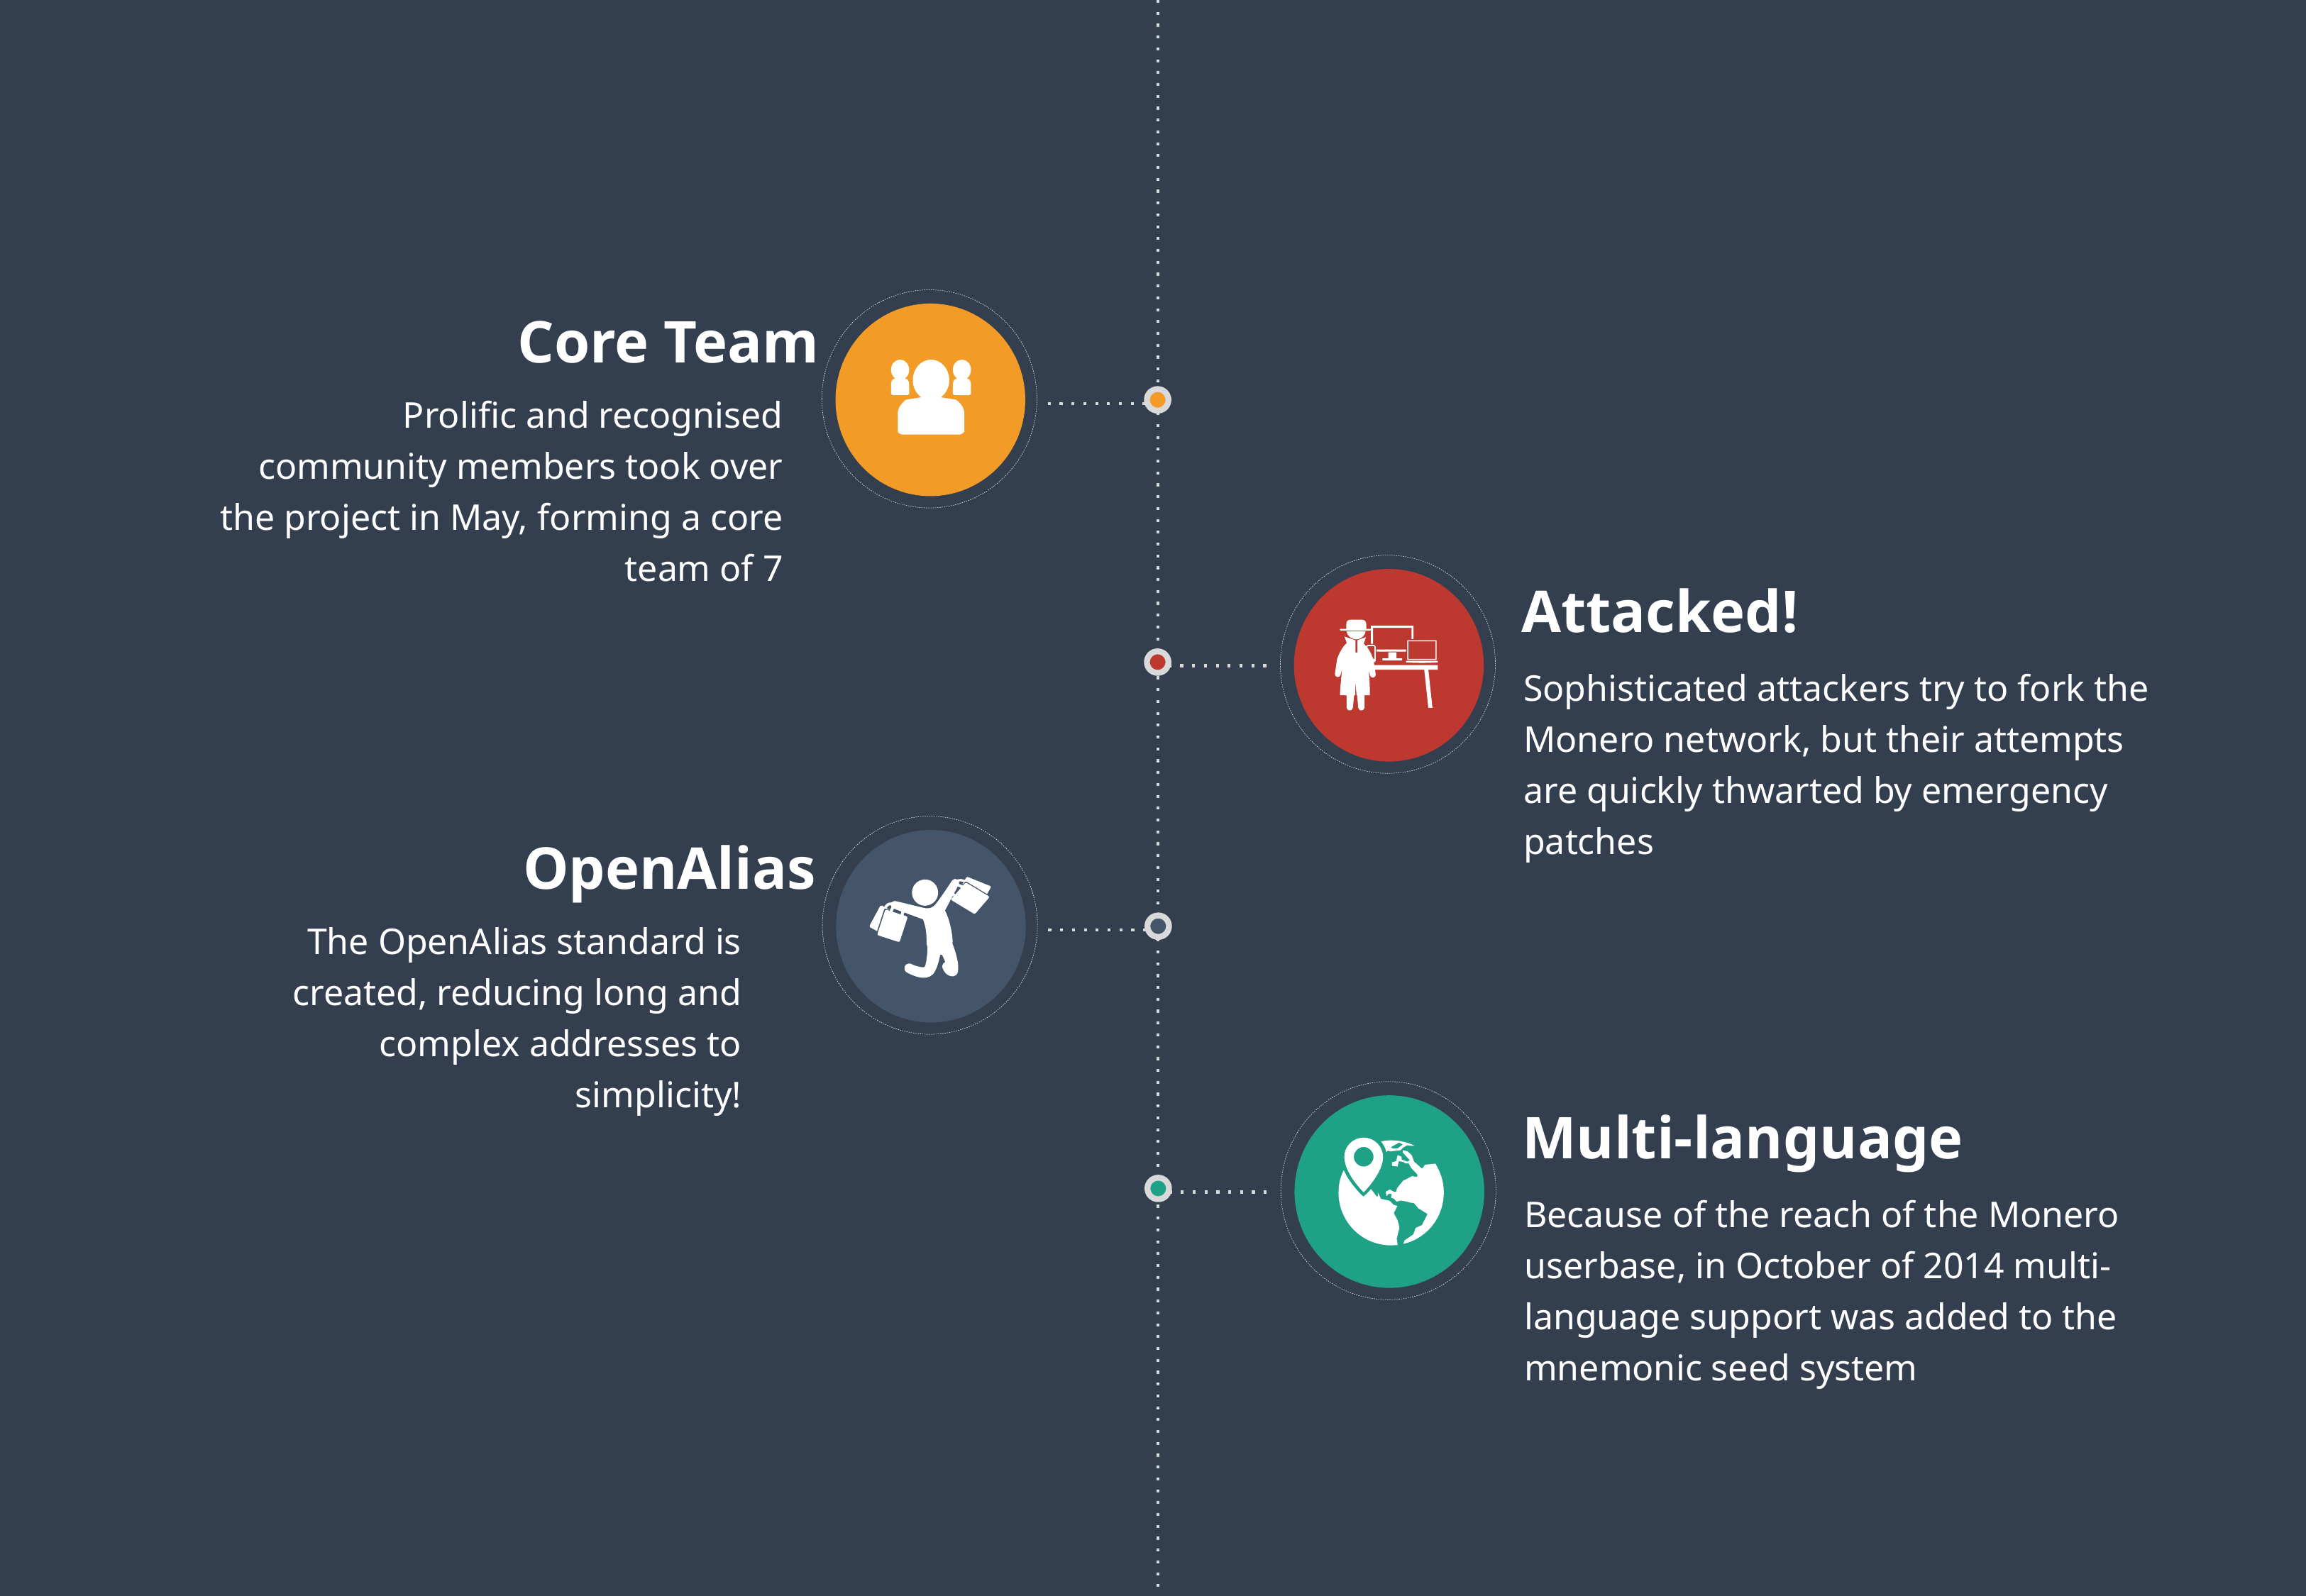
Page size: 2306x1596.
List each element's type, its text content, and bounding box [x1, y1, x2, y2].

picture [869, 866, 991, 989]
text_box [1147, 915, 1169, 937]
text_box Multi-language [1504, 1092, 1936, 1180]
text_box Prolific and recognised community members took over the project in May, forming a core team of 7 [202, 375, 811, 547]
text_box Because of the reach of the Monero userbase, in October of 2014 multi-language support was added to the mnemonic seed system [1506, 1175, 2171, 1397]
text_box [835, 303, 1026, 497]
text_box The OpenAlias standard is created, reducing long and complex addresses to simplicity! [275, 902, 812, 1073]
text_box [1147, 1177, 1169, 1199]
picture [1337, 1137, 1454, 1254]
text_box Core Team [500, 297, 813, 384]
text_box [1294, 1095, 1484, 1288]
picture [1335, 613, 1440, 718]
text_box Attacked! [1504, 565, 1800, 653]
text_box [836, 830, 1026, 1023]
text_box [1147, 389, 1169, 411]
text_box [1293, 569, 1484, 762]
text_box OpenAlias [505, 823, 814, 911]
text_box Sophisticated attackers try to fork the Monero network, but their attempts are quickly thwarted by emergency patches [1506, 648, 2171, 819]
text_box [1147, 651, 1169, 673]
